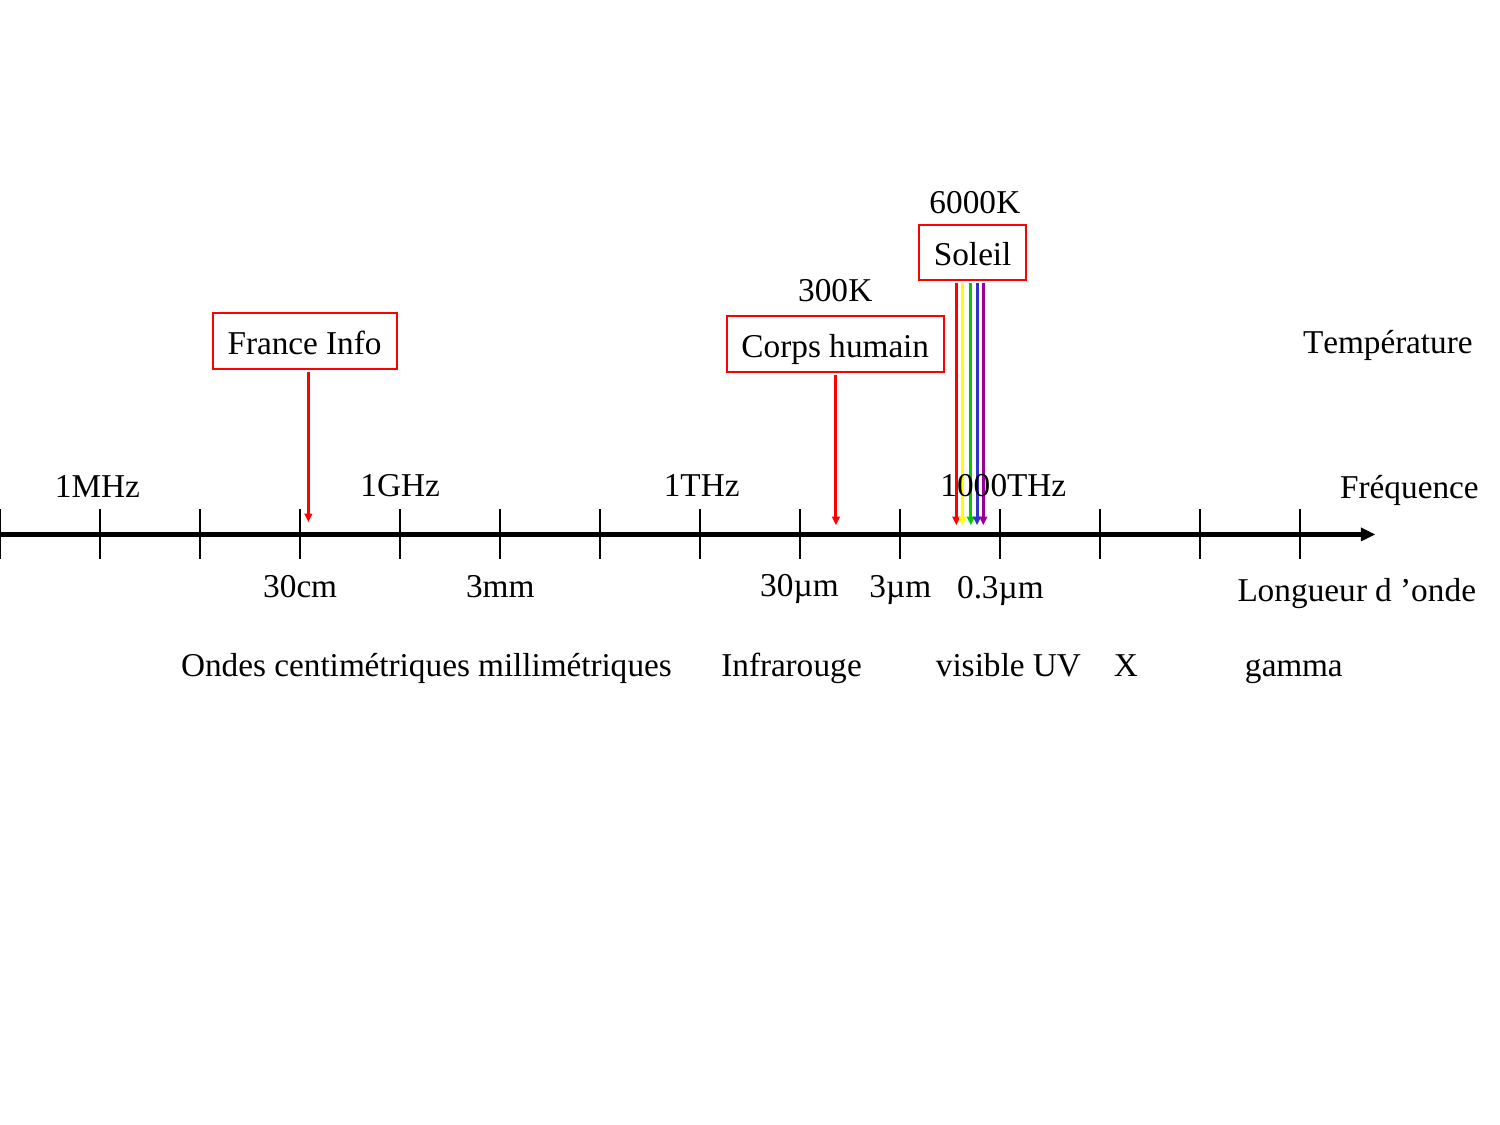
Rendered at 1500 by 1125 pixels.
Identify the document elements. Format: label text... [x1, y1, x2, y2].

text_box 3µm [854, 556, 947, 613]
text_box 6000K [914, 172, 1036, 229]
text_box Température [1288, 312, 1488, 368]
text_box France Info [212, 313, 397, 369]
text_box 3mm [451, 556, 550, 613]
text_box 1MHz [40, 456, 155, 513]
text_box Longueur d ’onde [1222, 560, 1500, 616]
text_box 300K [783, 260, 888, 316]
text_box 1000THz [925, 455, 1082, 511]
text_box 0.3µm [942, 557, 1059, 613]
text_box 30µm [745, 555, 854, 611]
text_box Fréquence [1325, 457, 1494, 513]
text_box Soleil [918, 229, 1027, 281]
text_box 30cm [248, 556, 352, 613]
text_box Corps humain [726, 316, 945, 372]
text_box Ondes centimétriques millimétriques Infrarouge visible UV X gamma [166, 635, 1360, 691]
text_box 1GHz [345, 455, 455, 511]
text_box 1THz [648, 455, 755, 511]
